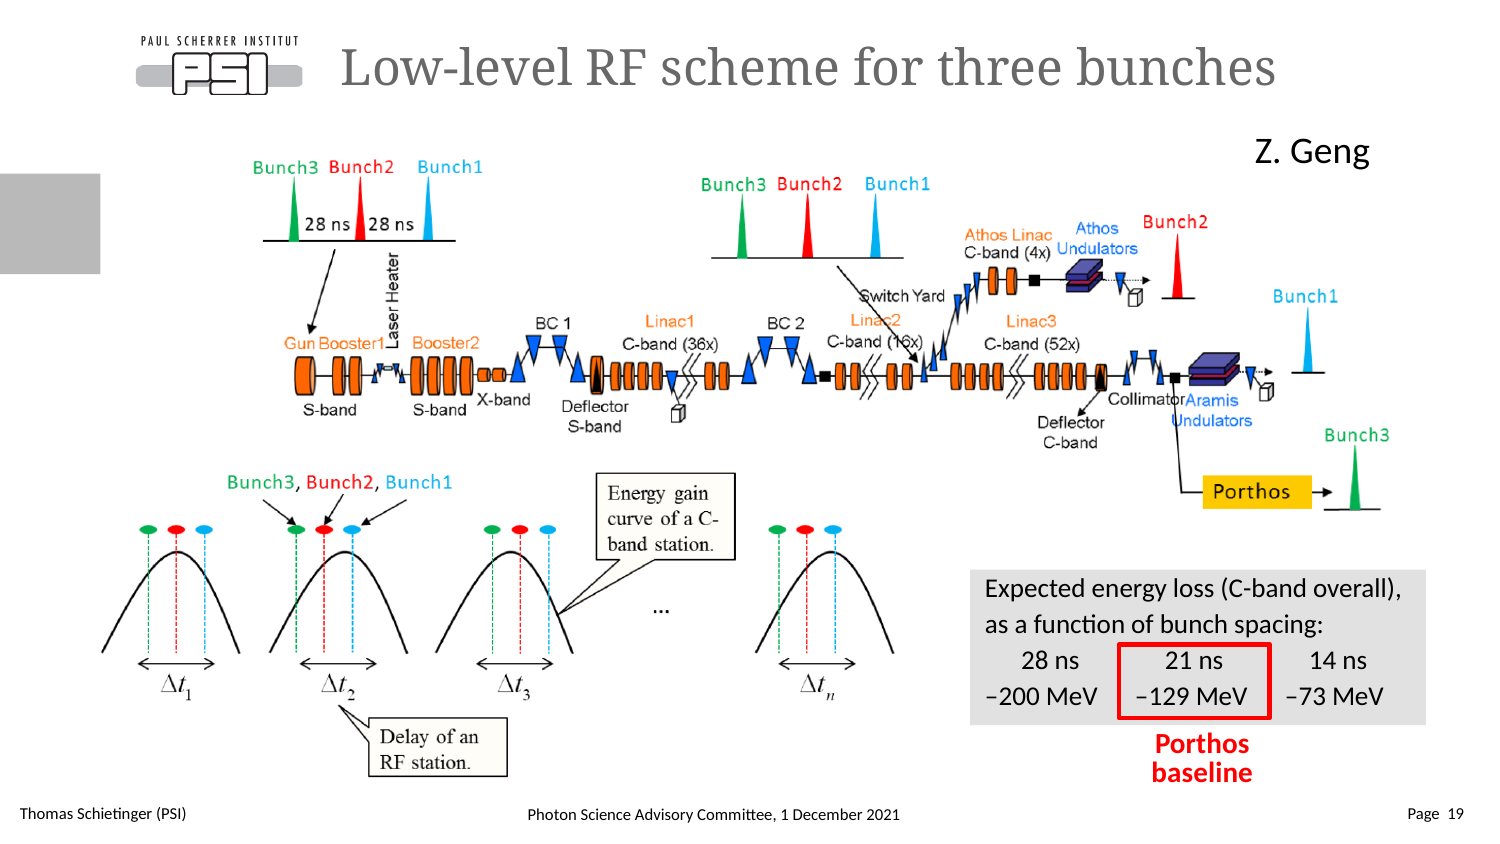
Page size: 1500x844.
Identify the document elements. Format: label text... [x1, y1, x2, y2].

text_box Porthos baseline [1136, 723, 1276, 798]
text_box Z. Geng [1240, 127, 1386, 181]
text_box Expected energy loss (C-band overall), as a function of bunch spacing: 28 ns 21 ns 14 ns –200 MeV –129 MeV –73 MeV [970, 569, 1426, 726]
picture [71, 154, 1417, 792]
title Low-level RF scheme for three bunches [340, 35, 1442, 98]
